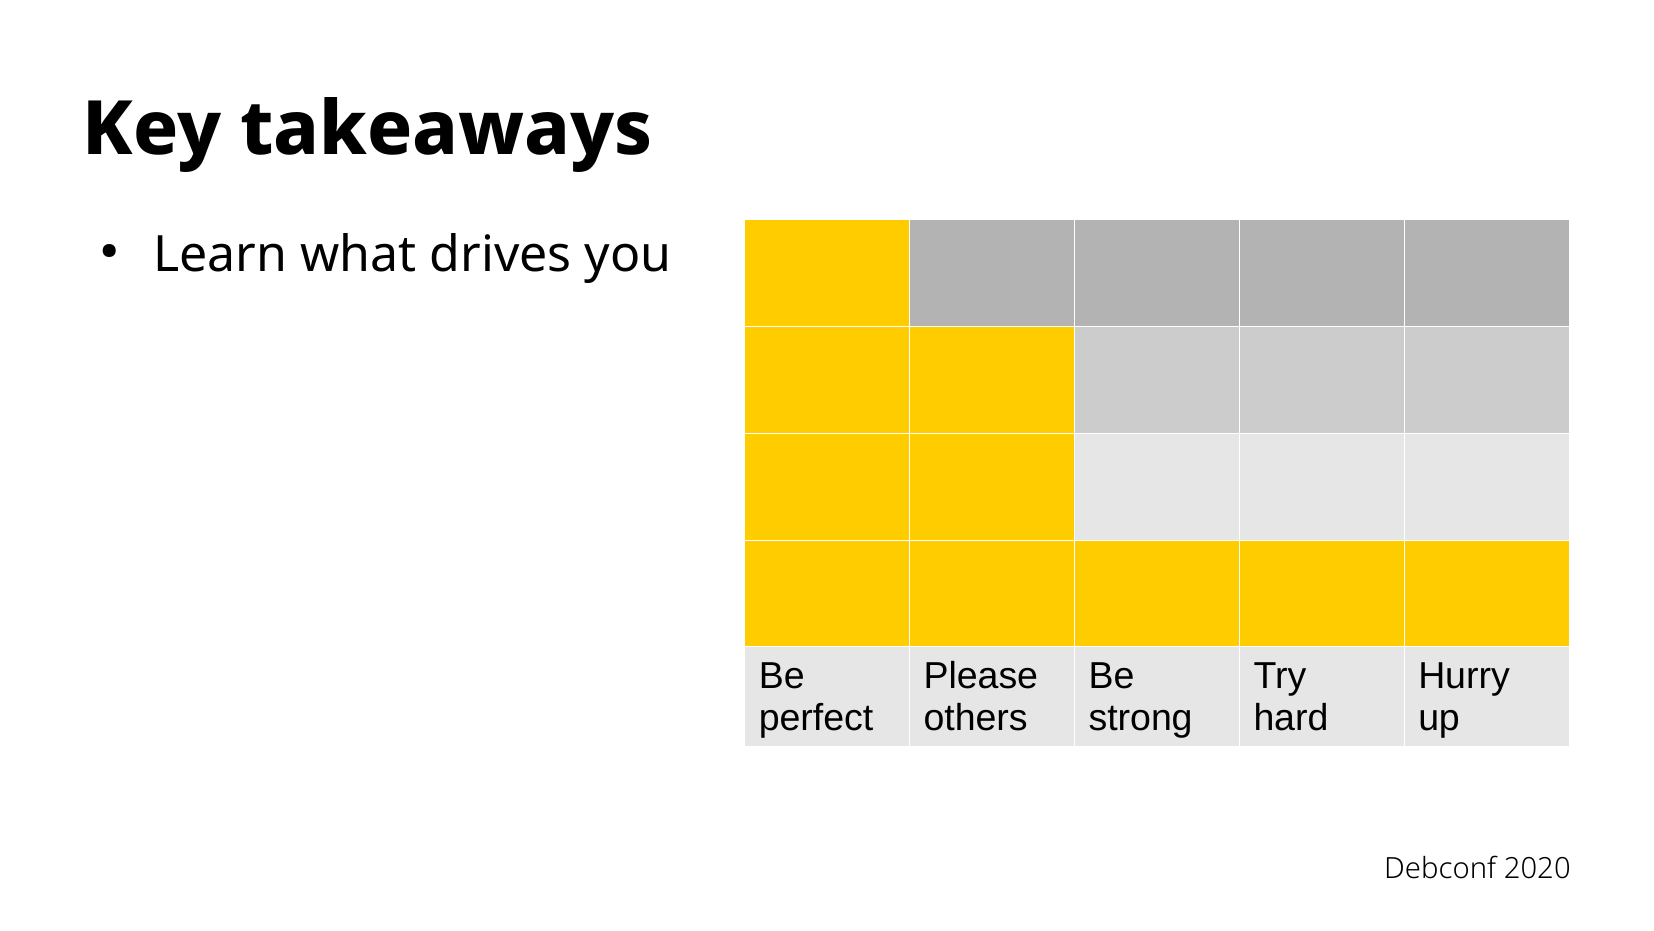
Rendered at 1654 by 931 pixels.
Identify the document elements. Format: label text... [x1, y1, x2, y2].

table_header [1075, 220, 1239, 326]
list Learn what drives you [82, 217, 1571, 758]
title Key takeaways [82, 47, 1571, 204]
table_cell [1405, 327, 1569, 433]
table_cell [745, 327, 909, 433]
table_cell Hurry up [1405, 647, 1569, 746]
table_cell Be strong [1075, 647, 1239, 746]
table_cell Be perfect [745, 647, 909, 746]
table_cell [1405, 541, 1569, 646]
table_cell [910, 541, 1074, 646]
table_cell [1075, 541, 1239, 646]
table_cell [1405, 434, 1569, 540]
table_cell [910, 434, 1074, 540]
table_cell Try hard [1240, 647, 1404, 746]
table_cell Please others [910, 647, 1074, 746]
table_cell [745, 434, 909, 540]
table_cell [1075, 434, 1239, 540]
table_header [1405, 220, 1569, 326]
table_header [910, 220, 1074, 326]
table_cell [1240, 327, 1404, 433]
table_header [745, 220, 909, 326]
table_cell [910, 327, 1074, 433]
table_cell [1075, 327, 1239, 433]
table_cell [745, 541, 909, 646]
table_cell [1240, 434, 1404, 540]
table_header [1240, 220, 1404, 326]
table_cell [1240, 541, 1404, 646]
